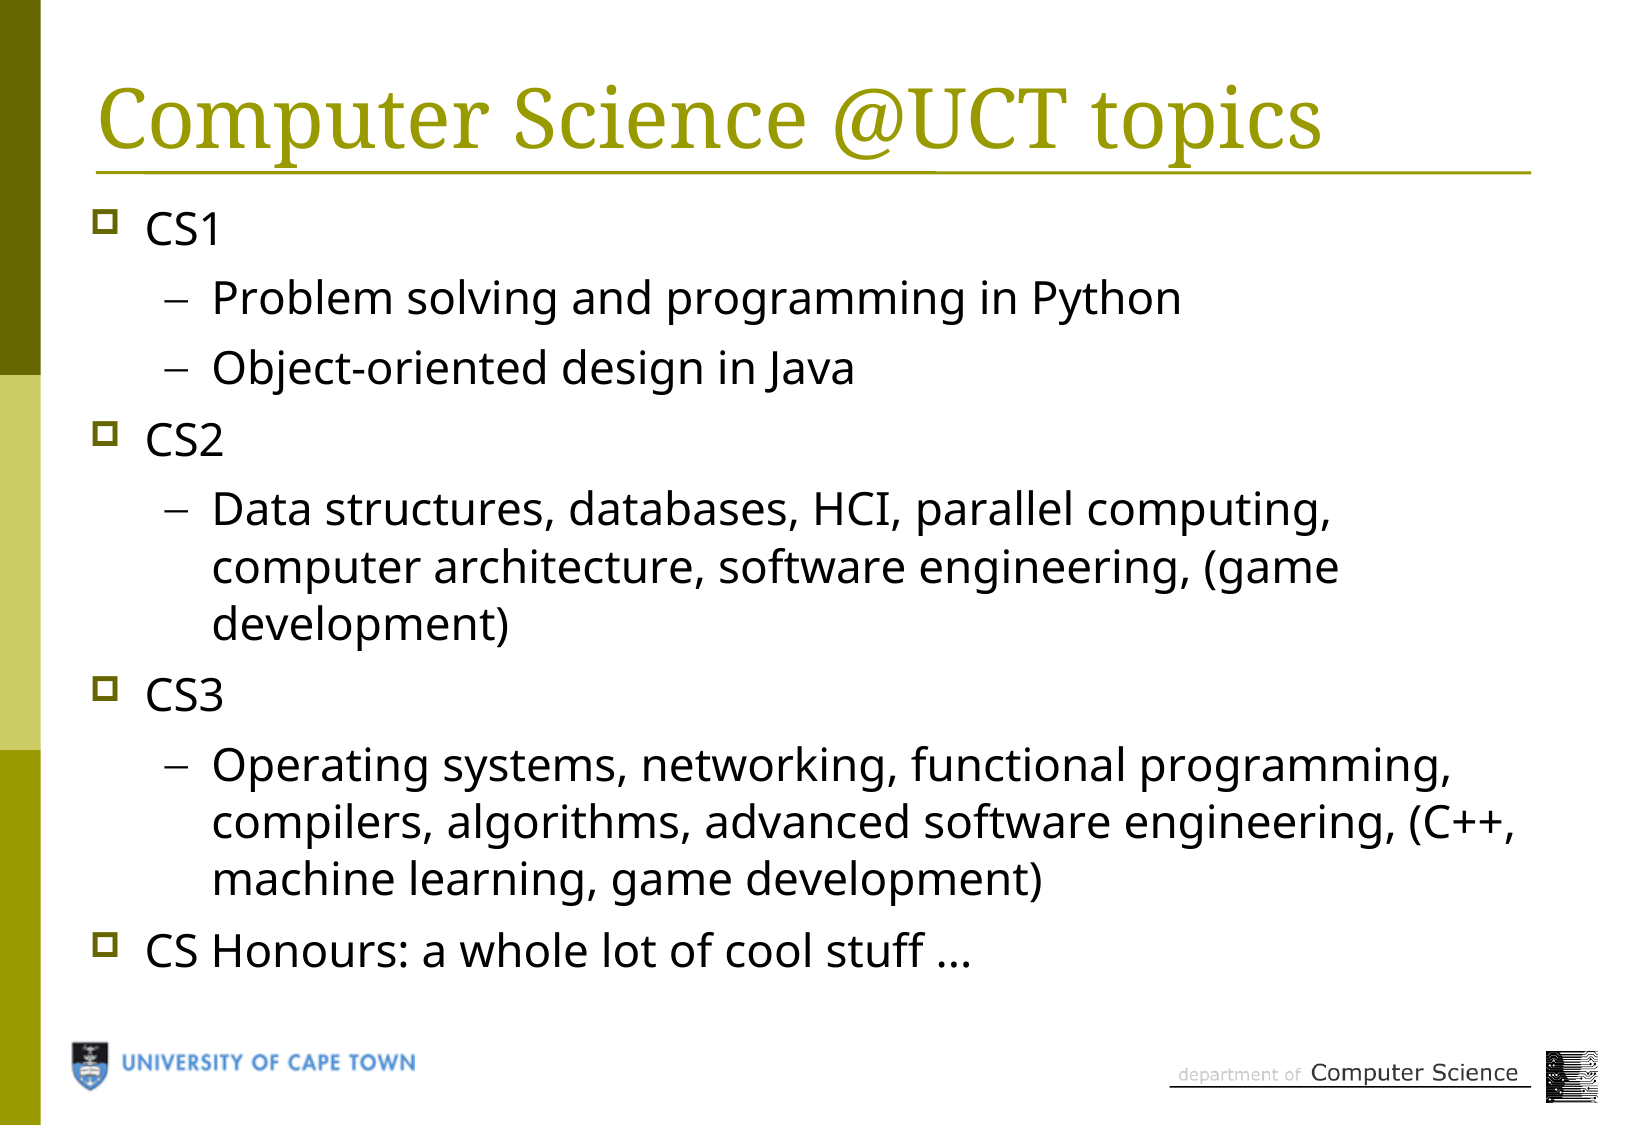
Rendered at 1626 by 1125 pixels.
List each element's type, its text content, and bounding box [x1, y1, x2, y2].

list CS1 Problem solving and programming in Python Object-oriented design in Java CS2 Data structures, databases, HCI, parallel computing, computer architecture, software engineering, (game development) CS3 Operating systems, networking, functional programming, compilers, algorithms, advanced software engineering, (C++, machine learning, game development) CS Honours: a whole lot of cool stuff ... [74, 187, 1538, 1050]
picture [61, 1024, 415, 1103]
picture [1546, 1051, 1598, 1103]
title Computer Science @UCT topics [81, 38, 1544, 173]
picture [1169, 1050, 1532, 1091]
